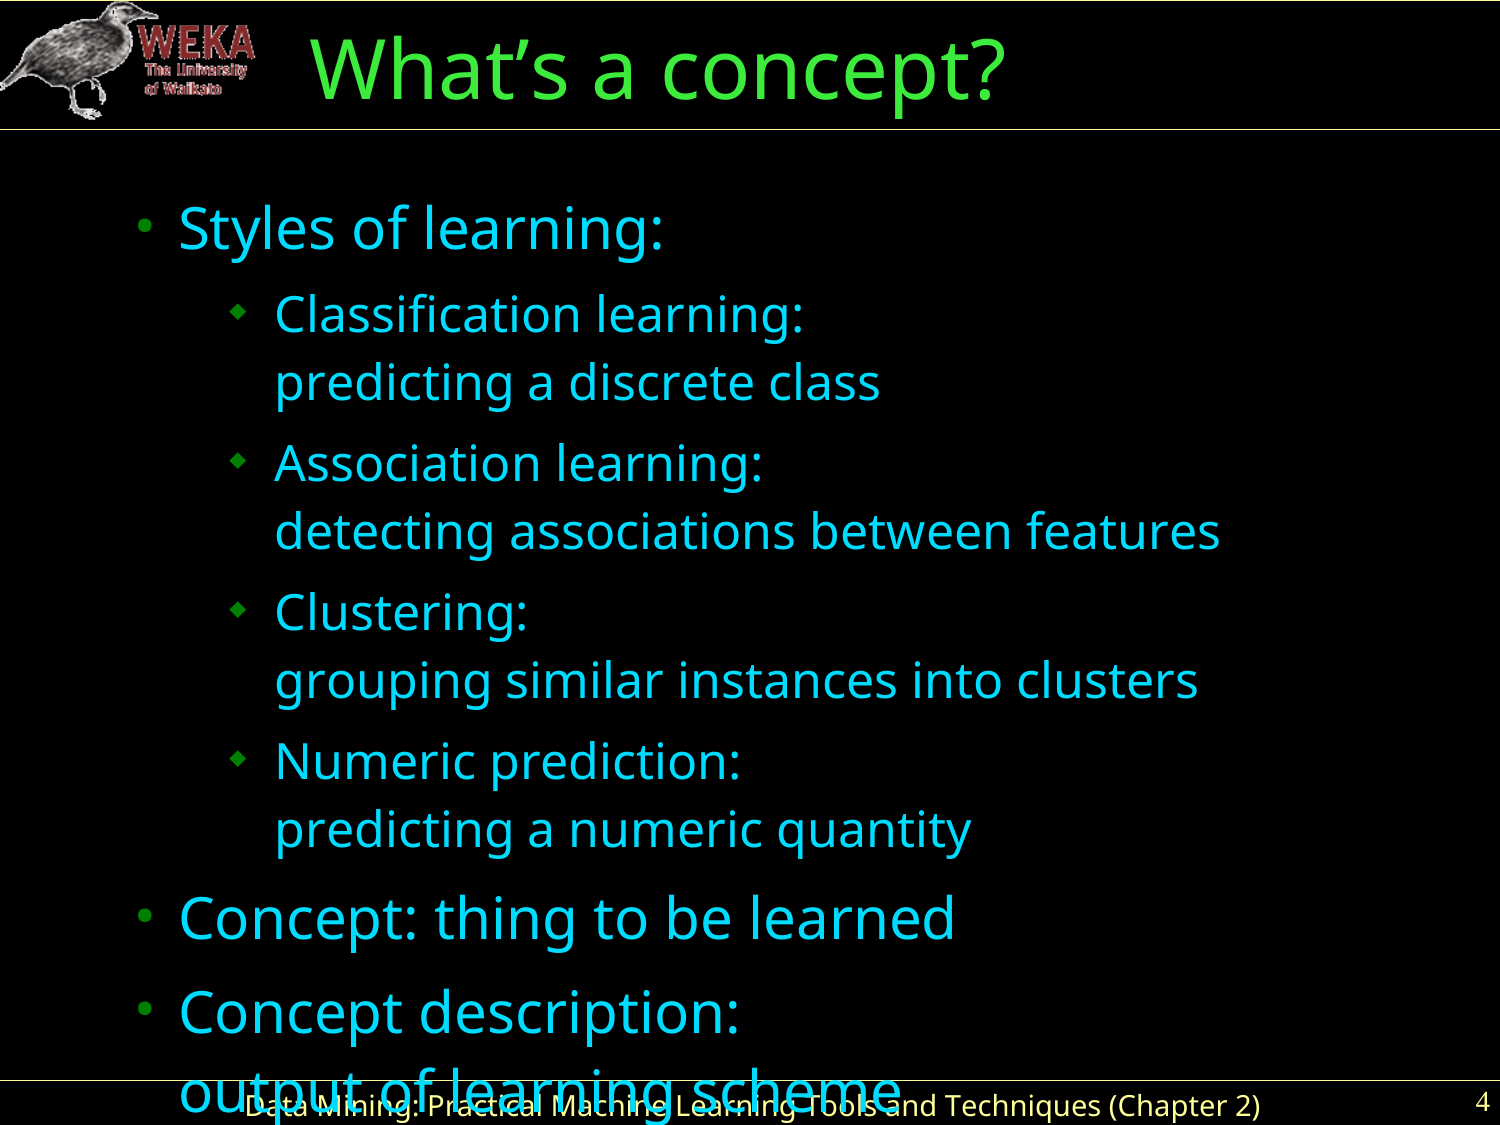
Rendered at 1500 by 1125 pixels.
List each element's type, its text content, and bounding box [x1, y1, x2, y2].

picture [0, 1, 266, 129]
text_box Styles of learning: Classification learning: predicting a discrete class Association learning: detecting associations between features Clustering: grouping similar instances into clusters Numeric prediction: predicting a numeric quantity Concept: thing to be learned Concept description: output of learning scheme [120, 180, 1359, 986]
title What’s a concept? [295, 0, 1500, 148]
